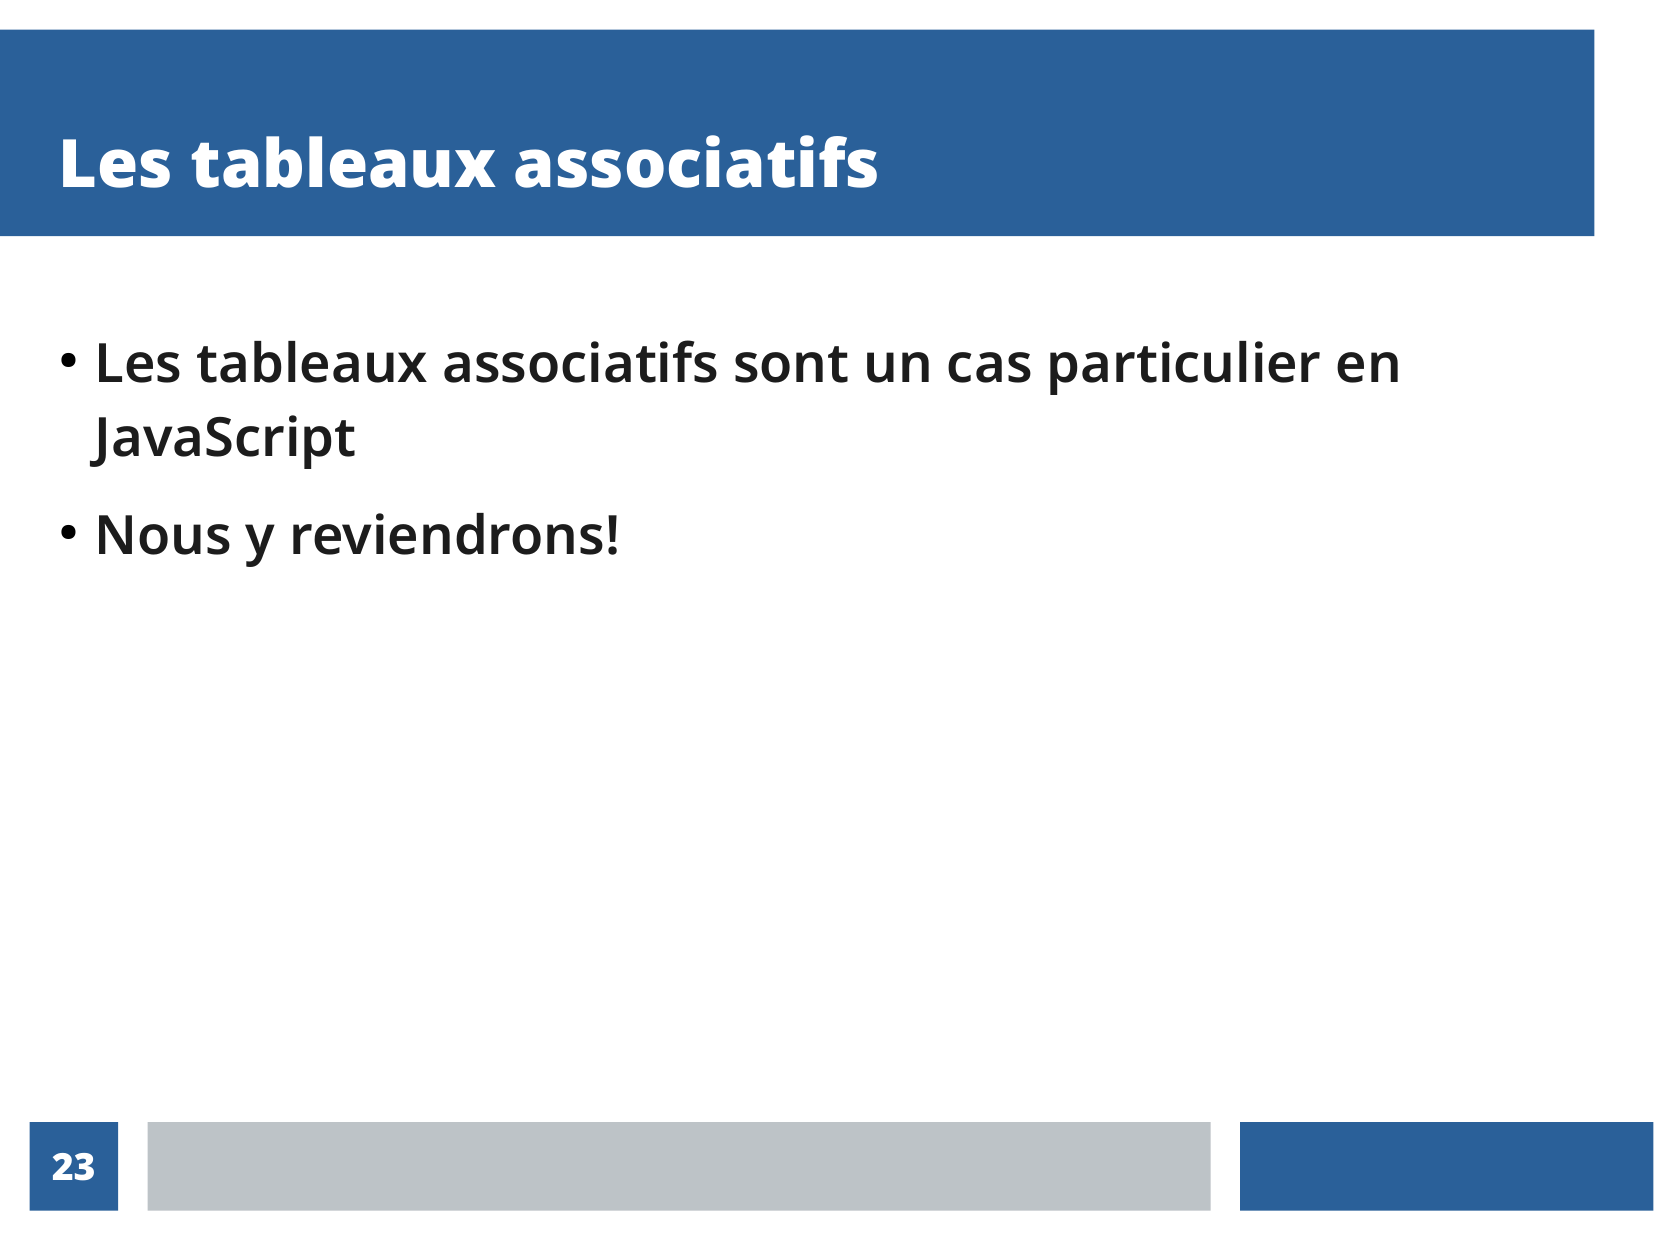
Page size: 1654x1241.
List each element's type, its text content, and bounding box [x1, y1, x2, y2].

title Les tableaux associatifs [59, 59, 1595, 207]
list Les tableaux associatifs sont un cas particulier en JavaScript Nous y reviendrons! [59, 324, 1565, 1093]
